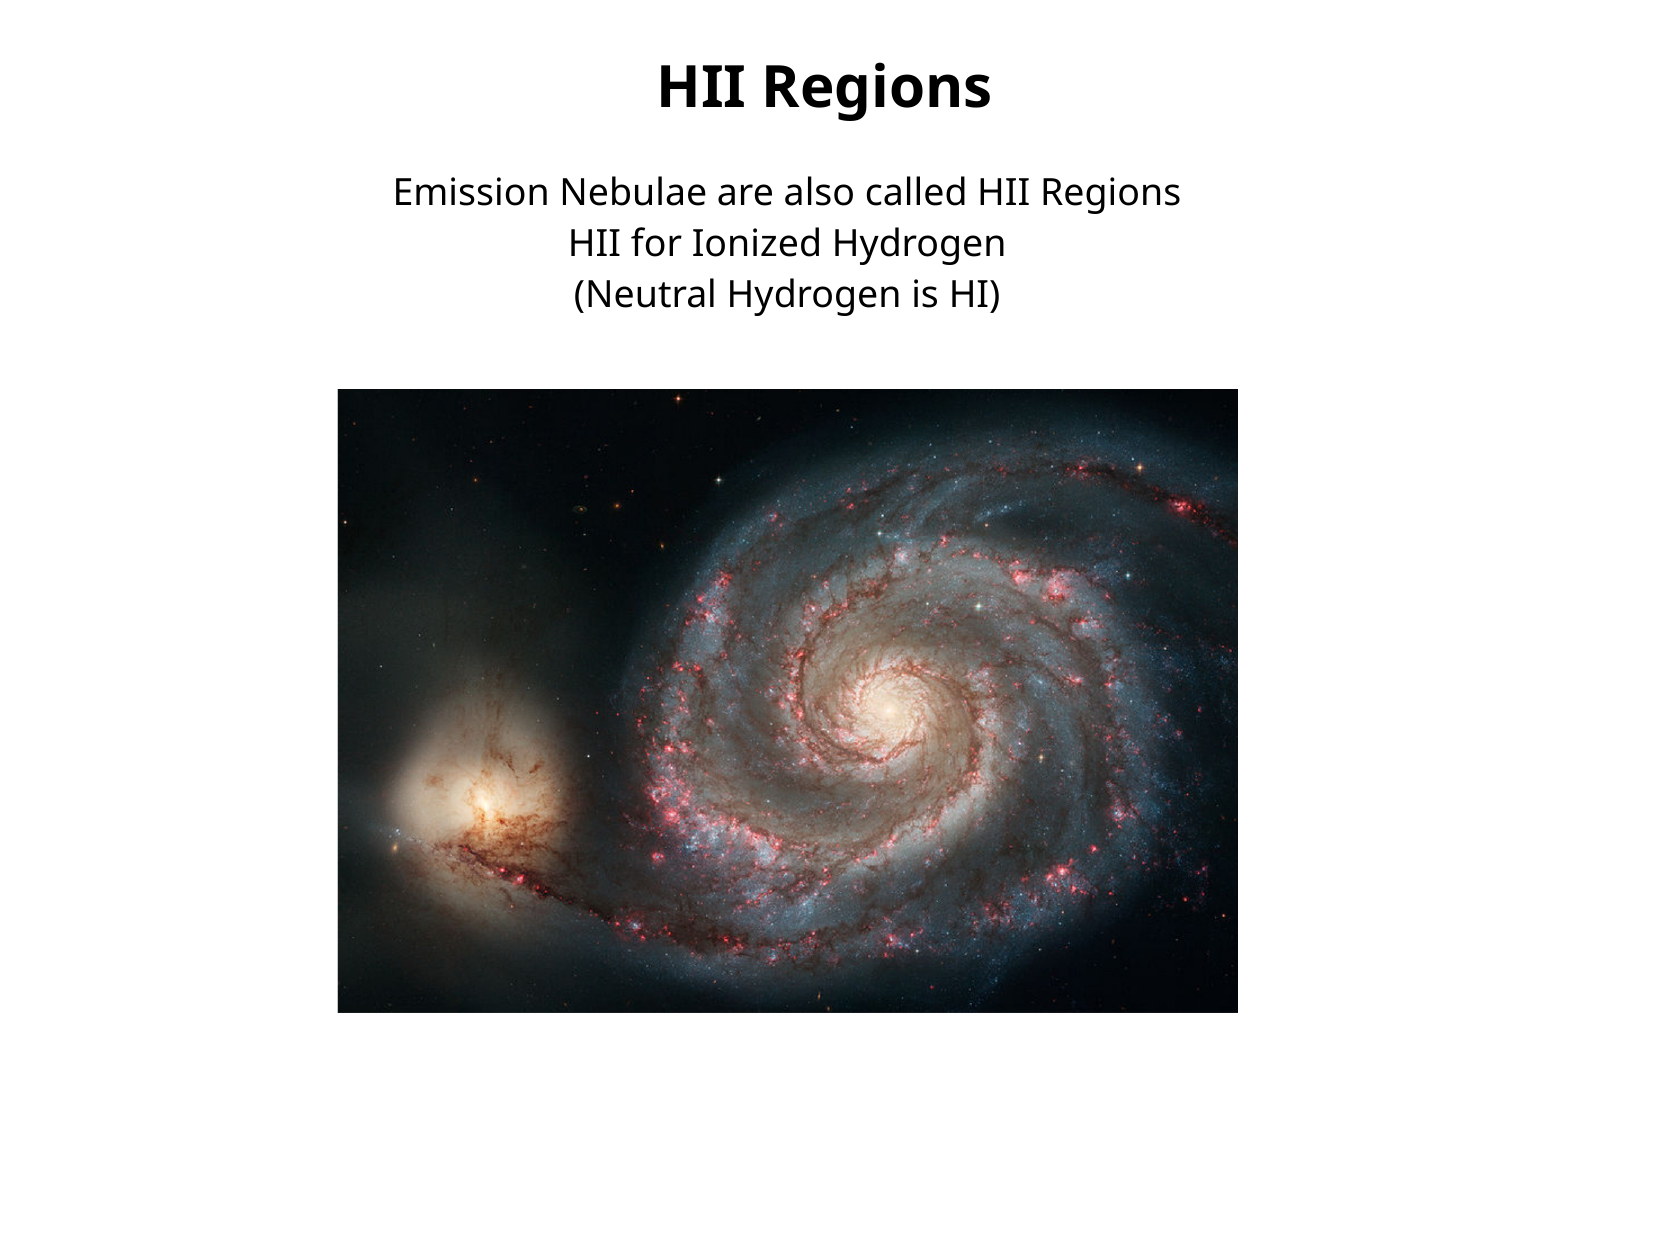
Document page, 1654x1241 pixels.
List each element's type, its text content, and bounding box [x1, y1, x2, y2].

picture [337, 388, 1238, 1013]
text_box Emission Nebulae are also called HII Regions HII for Ionized Hydrogen (Neutral Hydrogen is HI) [112, 157, 1463, 330]
text_box HII Regions [262, 37, 1388, 134]
